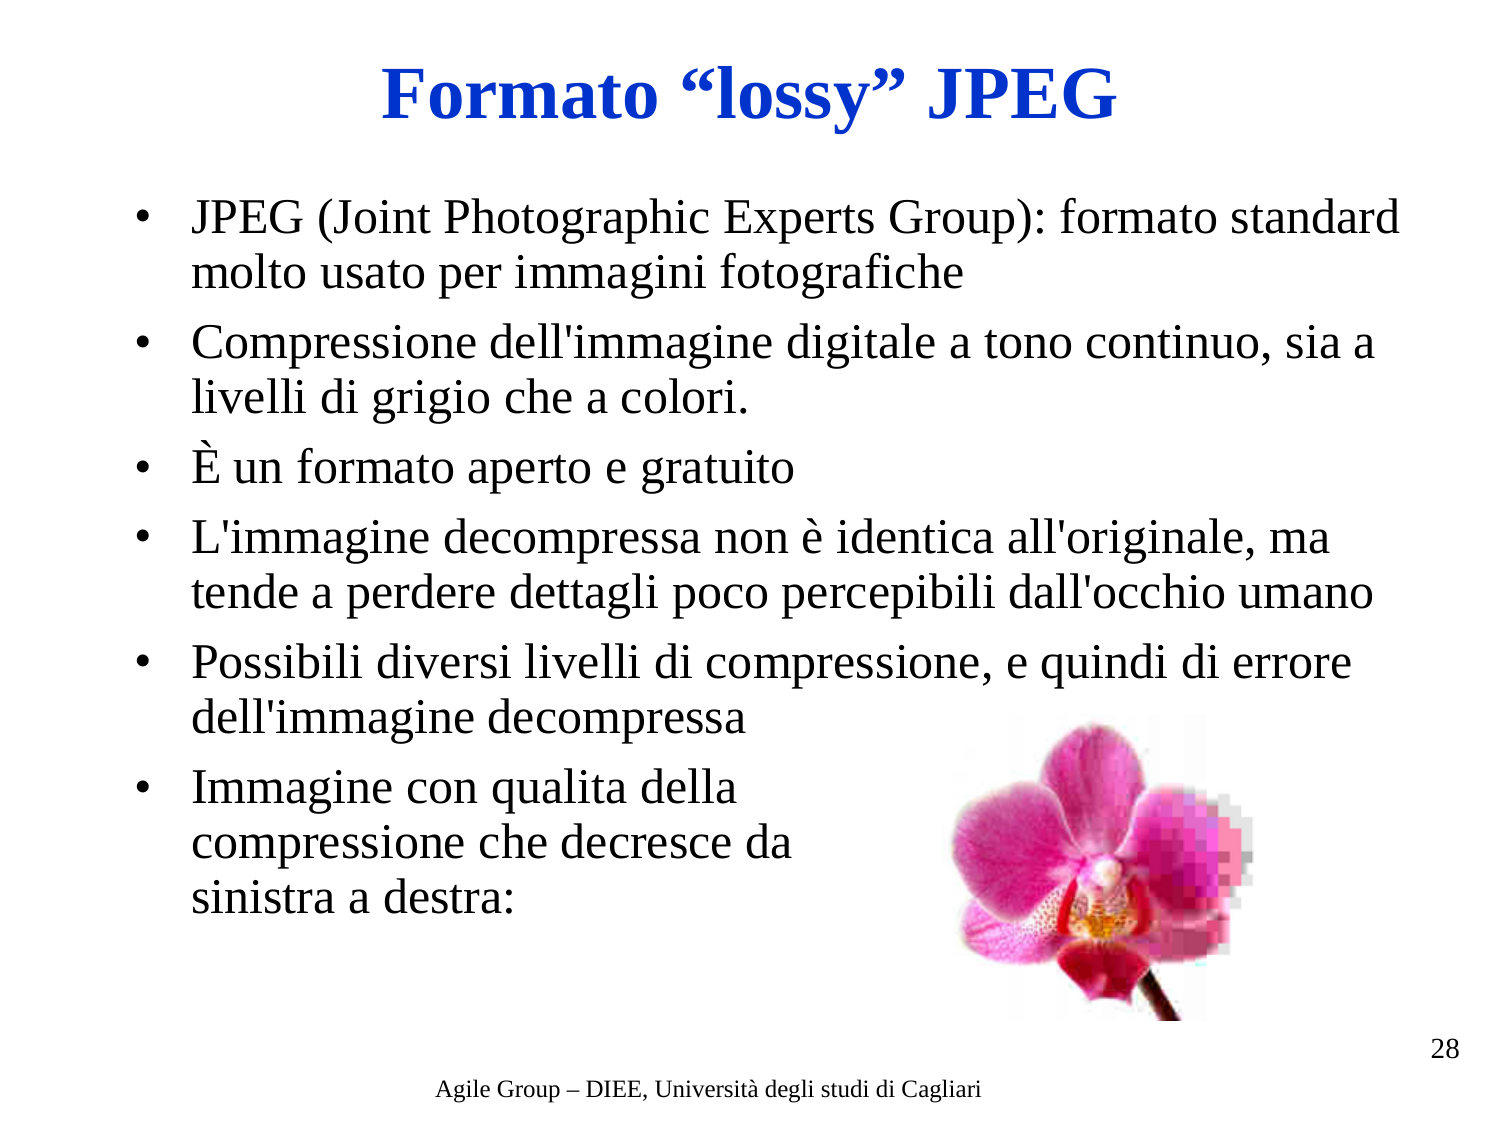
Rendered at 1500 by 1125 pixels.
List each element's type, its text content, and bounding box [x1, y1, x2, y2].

picture [931, 714, 1276, 1021]
list JPEG (Joint Photographic Experts Group): formato standard molto usato per immagini fotografiche Compressione dell'immagine digitale a tono continuo, sia a livelli di grigio che a colori. È un formato aperto e gratuito L'immagine decompressa non è identica all'originale, ma tende a perdere dettagli poco percepibili dall'occhio umano Possibili diversi livelli di compressione, e quindi di errore dell'immagine decompressa Immagine con qualita della compressione che decresce da sinistra a destra: [120, 180, 1424, 933]
title Formato “lossy” JPEG [112, 12, 1388, 175]
